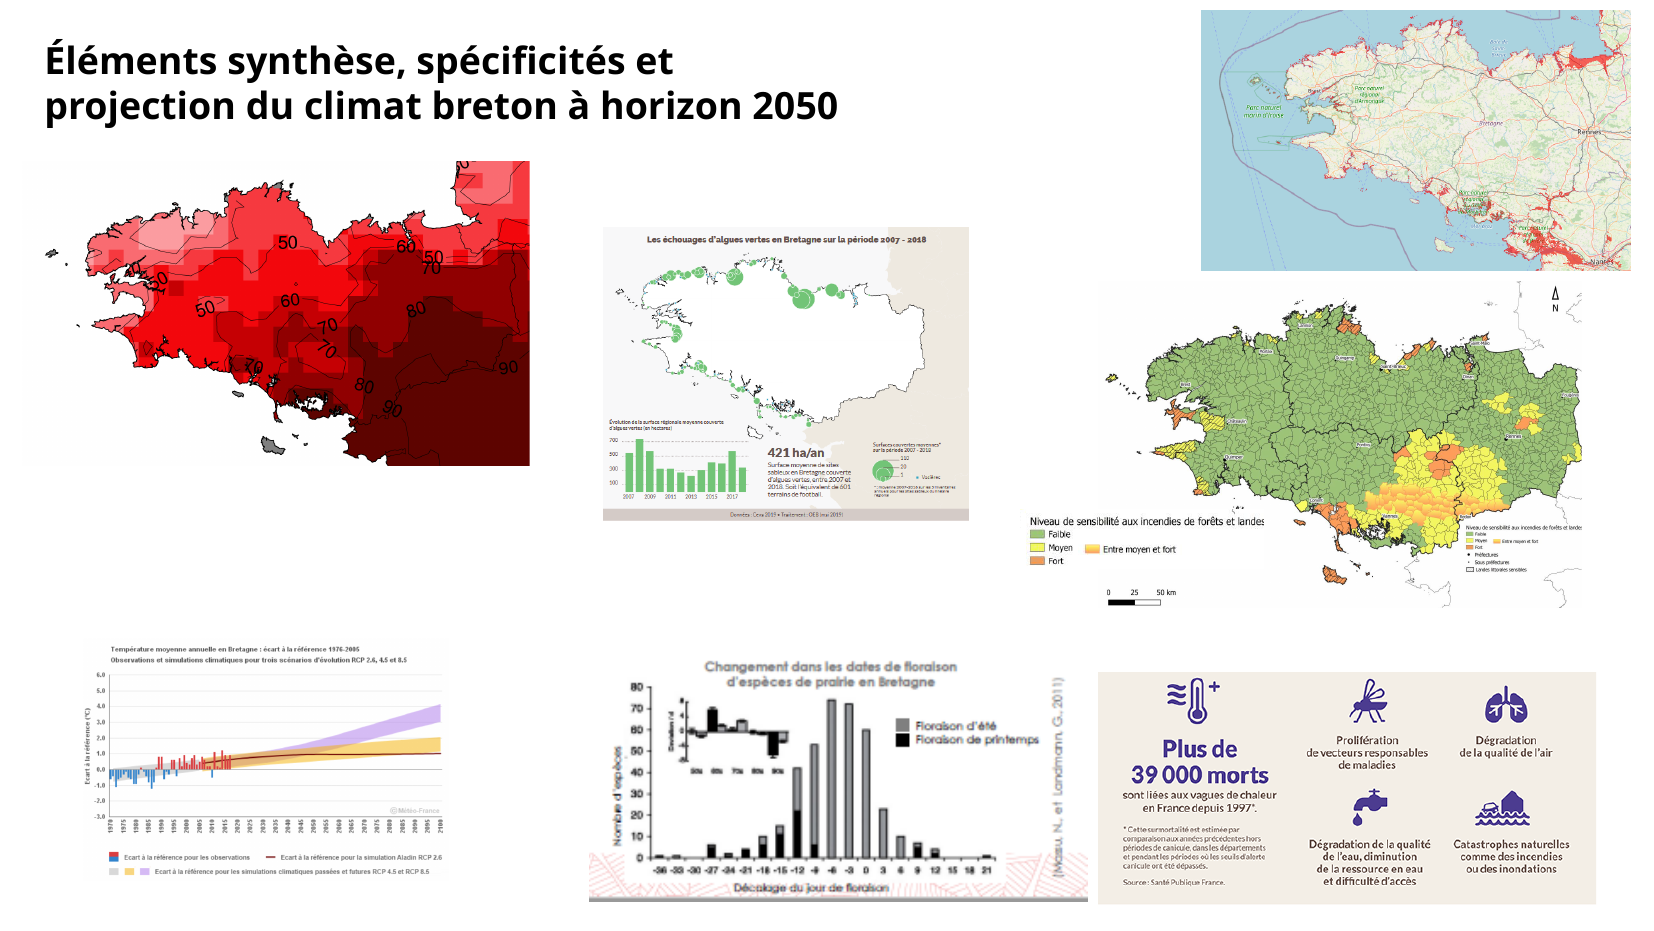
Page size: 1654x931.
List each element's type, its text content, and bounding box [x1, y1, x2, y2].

picture [1020, 281, 1582, 608]
picture [1098, 672, 1597, 909]
picture [1201, 10, 1631, 271]
picture [83, 638, 449, 881]
picture [603, 227, 969, 521]
picture [589, 653, 1088, 902]
text_box Éléments synthèse, spécificités et projection du climat breton à horizon 2050 [29, 29, 857, 136]
picture [22, 161, 530, 466]
